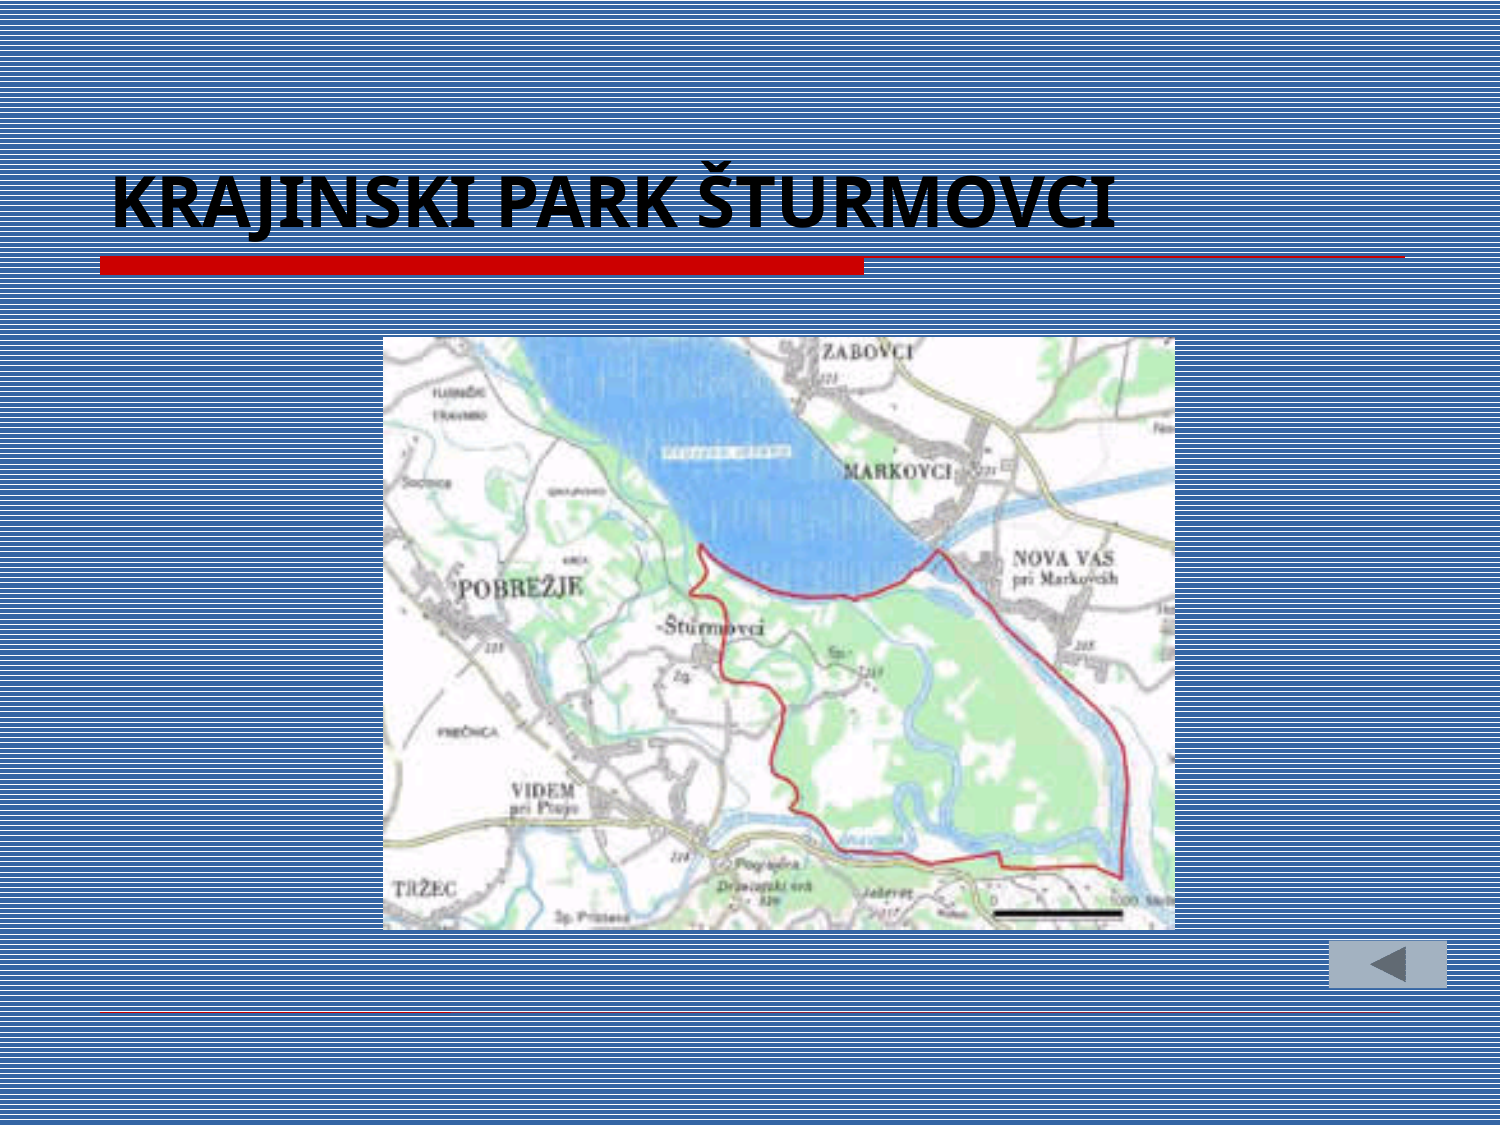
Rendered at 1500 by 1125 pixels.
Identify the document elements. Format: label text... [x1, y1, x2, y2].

title KRAJINSKI PARK ŠTURMOVCI [94, 50, 1407, 250]
picture [383, 337, 1175, 930]
text_box [1328, 940, 1447, 989]
